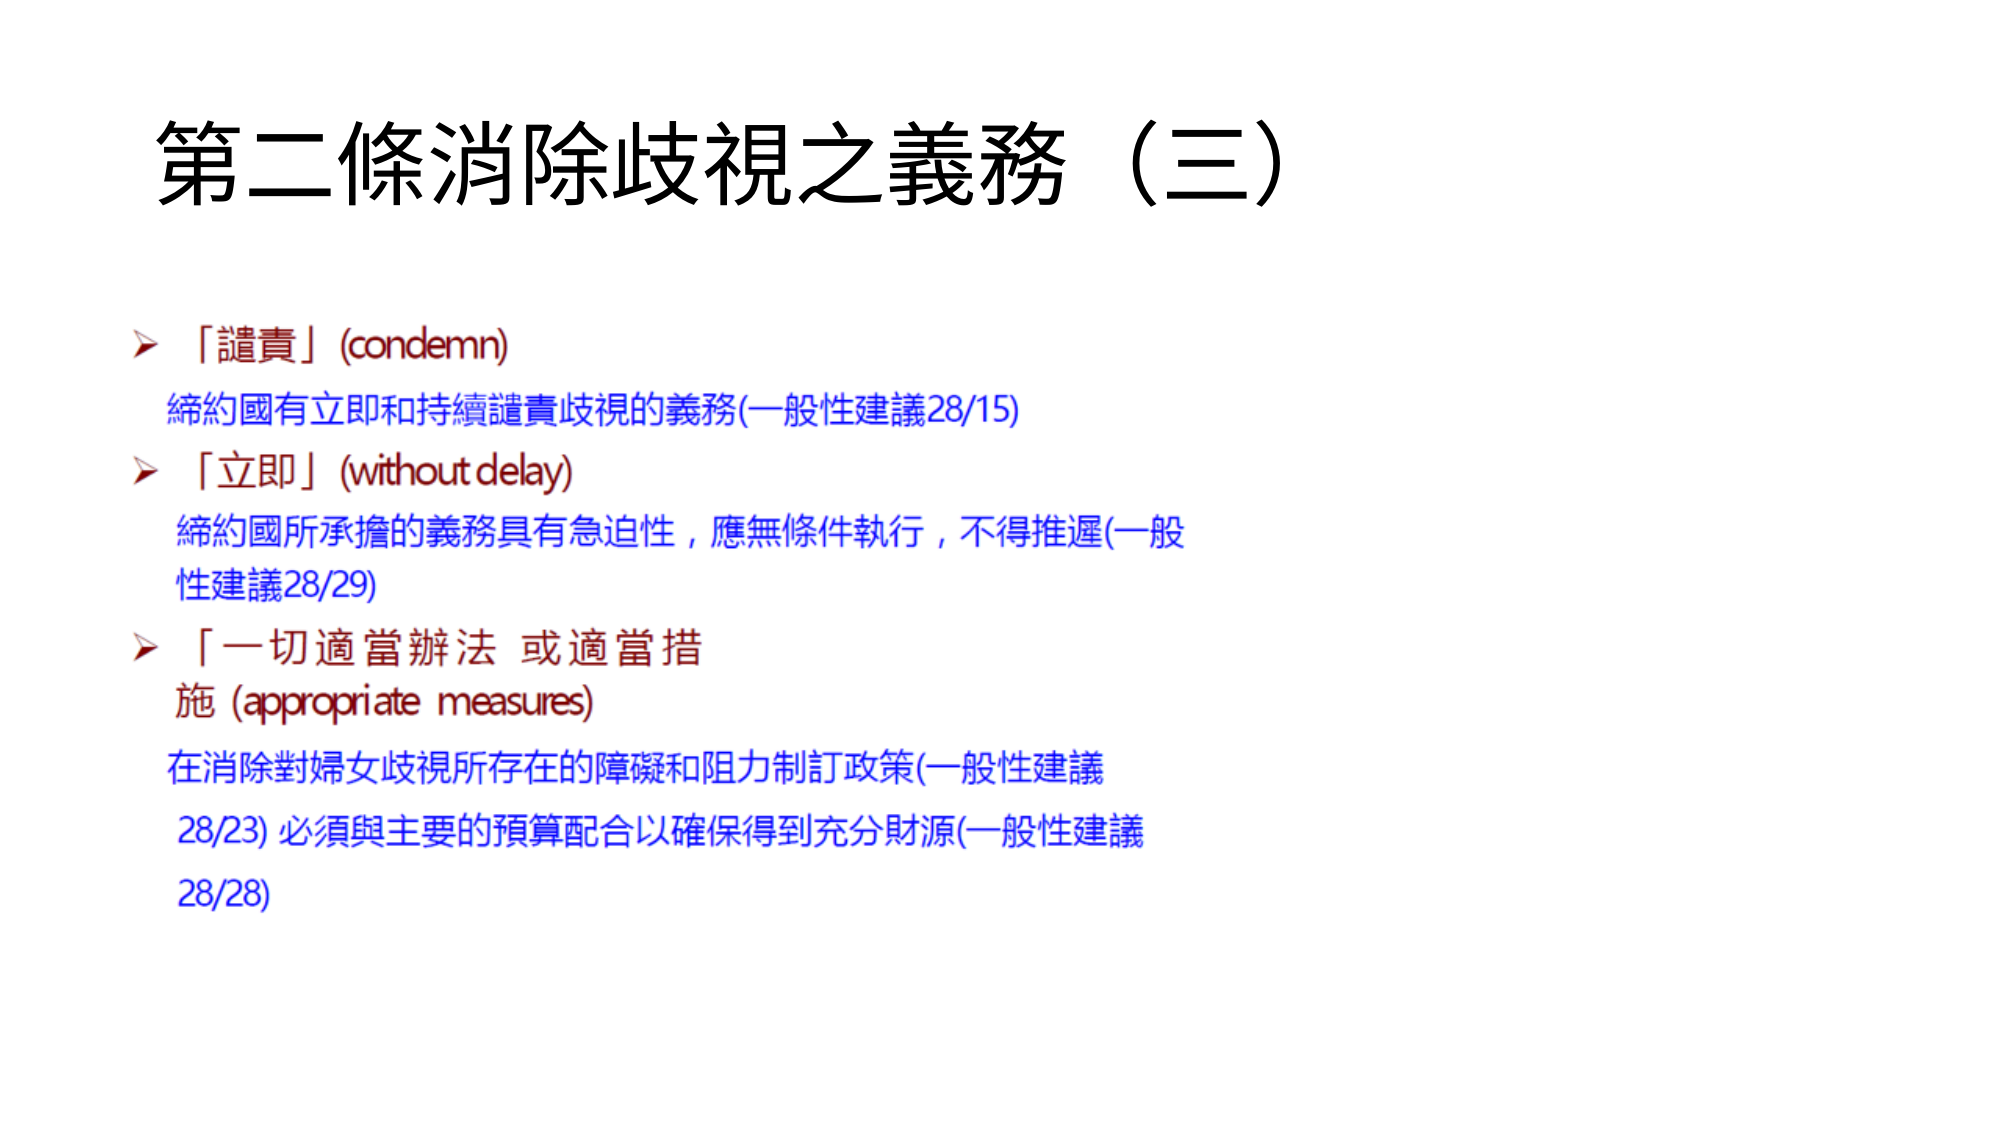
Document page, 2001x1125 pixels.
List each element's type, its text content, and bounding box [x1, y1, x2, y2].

title 第二條消除歧視之義務（三） [137, 59, 1863, 278]
picture [70, 314, 1273, 971]
